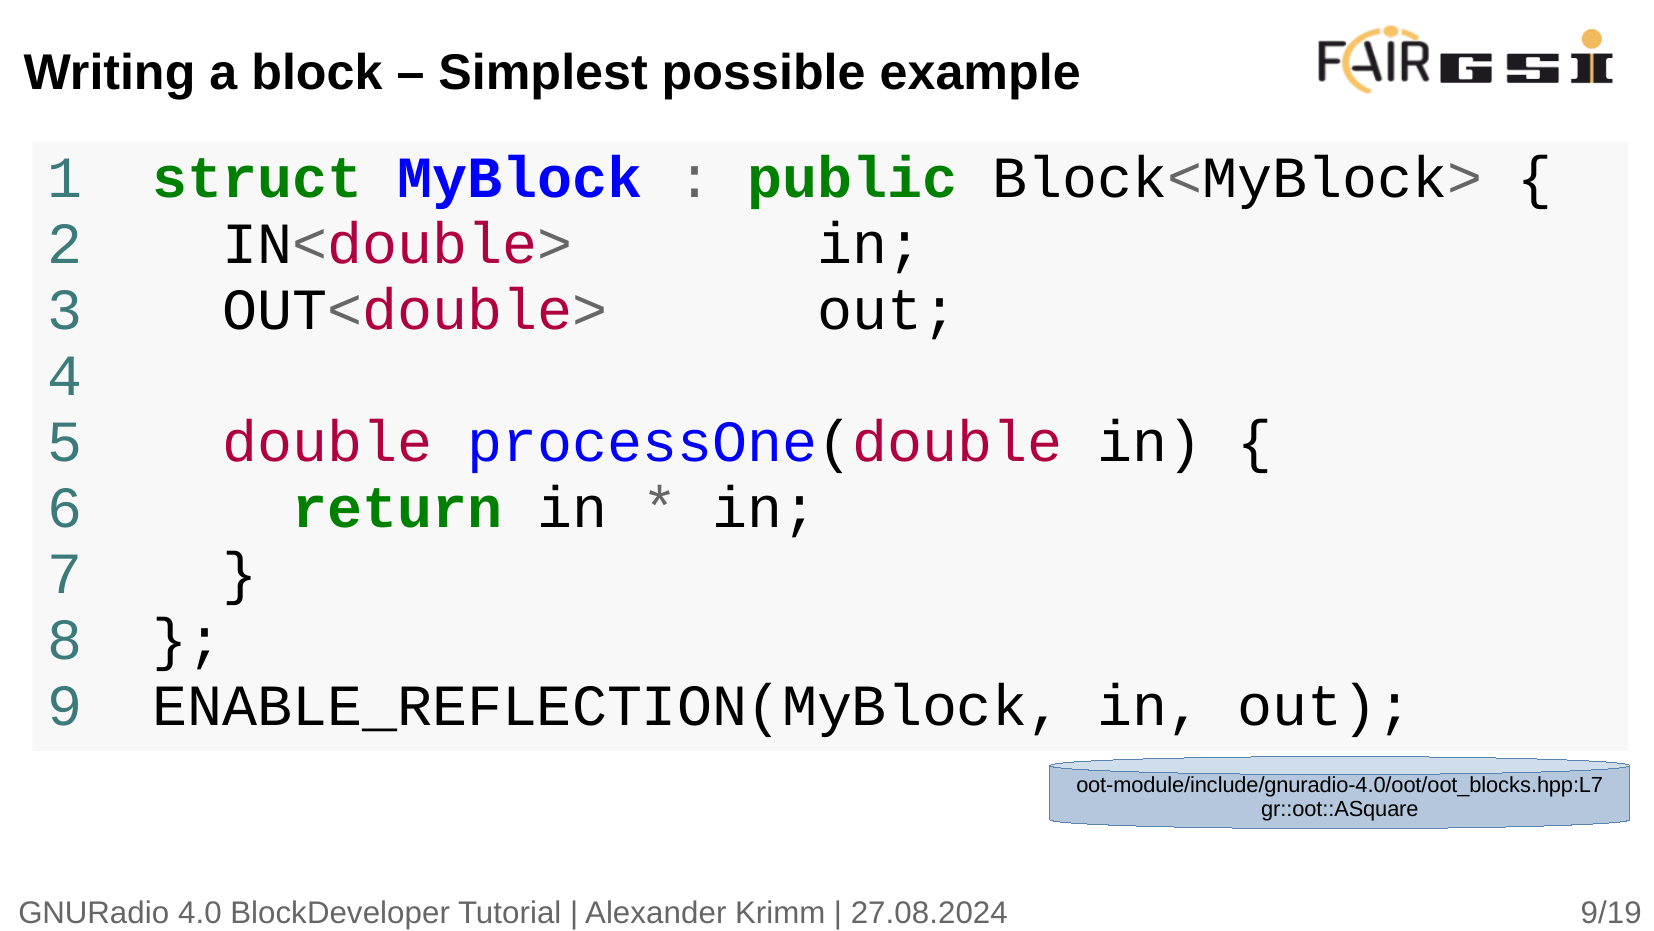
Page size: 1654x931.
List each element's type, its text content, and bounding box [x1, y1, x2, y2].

text_box oot-module/include/gnuradio-4.0/oot/oot_blocks.hpp:L7 gr::oot::ASquare [1049, 766, 1630, 829]
title Writing a block – Simplest possible example [23, 5, 1638, 139]
text_box 1 struct MyBlock : public Block<MyBlock> { 2 IN<double> in; 3 OUT<double> out; 4 5 double processOne(double in) { 6 return in * in; 7 } 8 }; 9 ENABLE_REFLECTION(MyBlock, in, out); [32, 141, 1629, 751]
